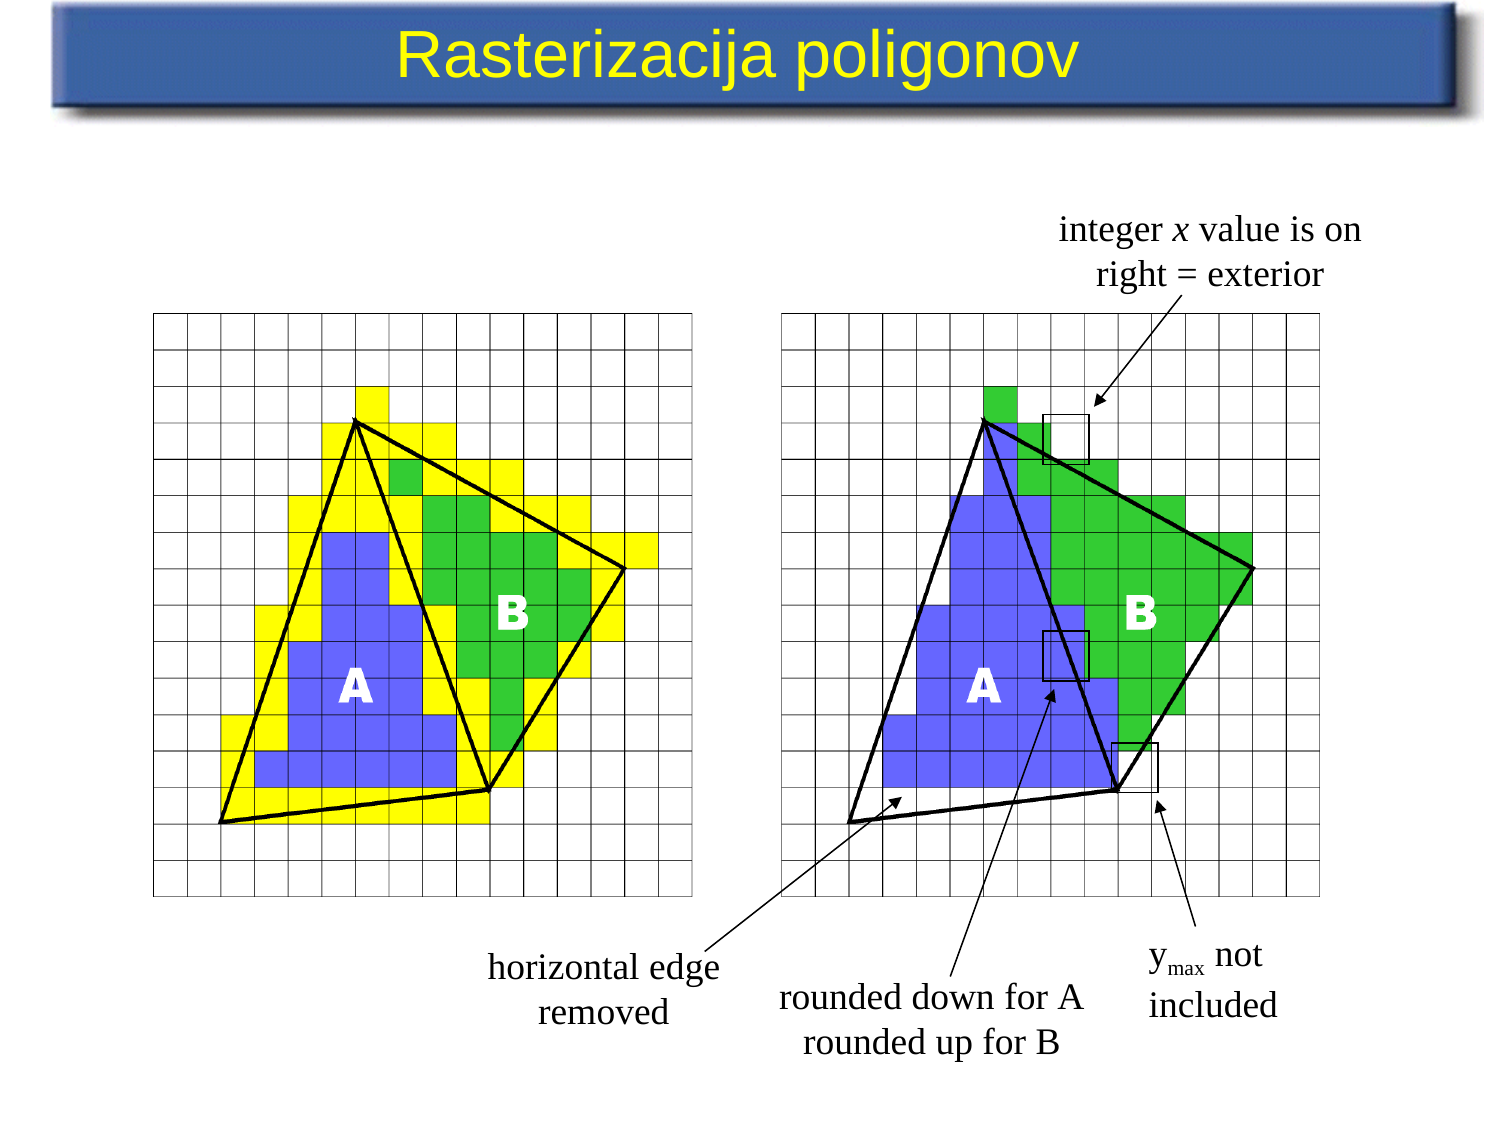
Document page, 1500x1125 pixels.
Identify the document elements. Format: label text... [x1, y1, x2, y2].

text_box horizontal edge removed [472, 934, 736, 1040]
picture [153, 313, 1320, 897]
text_box integer x value is on right = exterior [1043, 196, 1377, 302]
picture [50, 0, 1484, 127]
title Rasterizacija poligonov [100, 0, 1376, 102]
text_box rounded down for A rounded up for B [764, 964, 1100, 1070]
text_box ymax not included [1134, 921, 1401, 1033]
